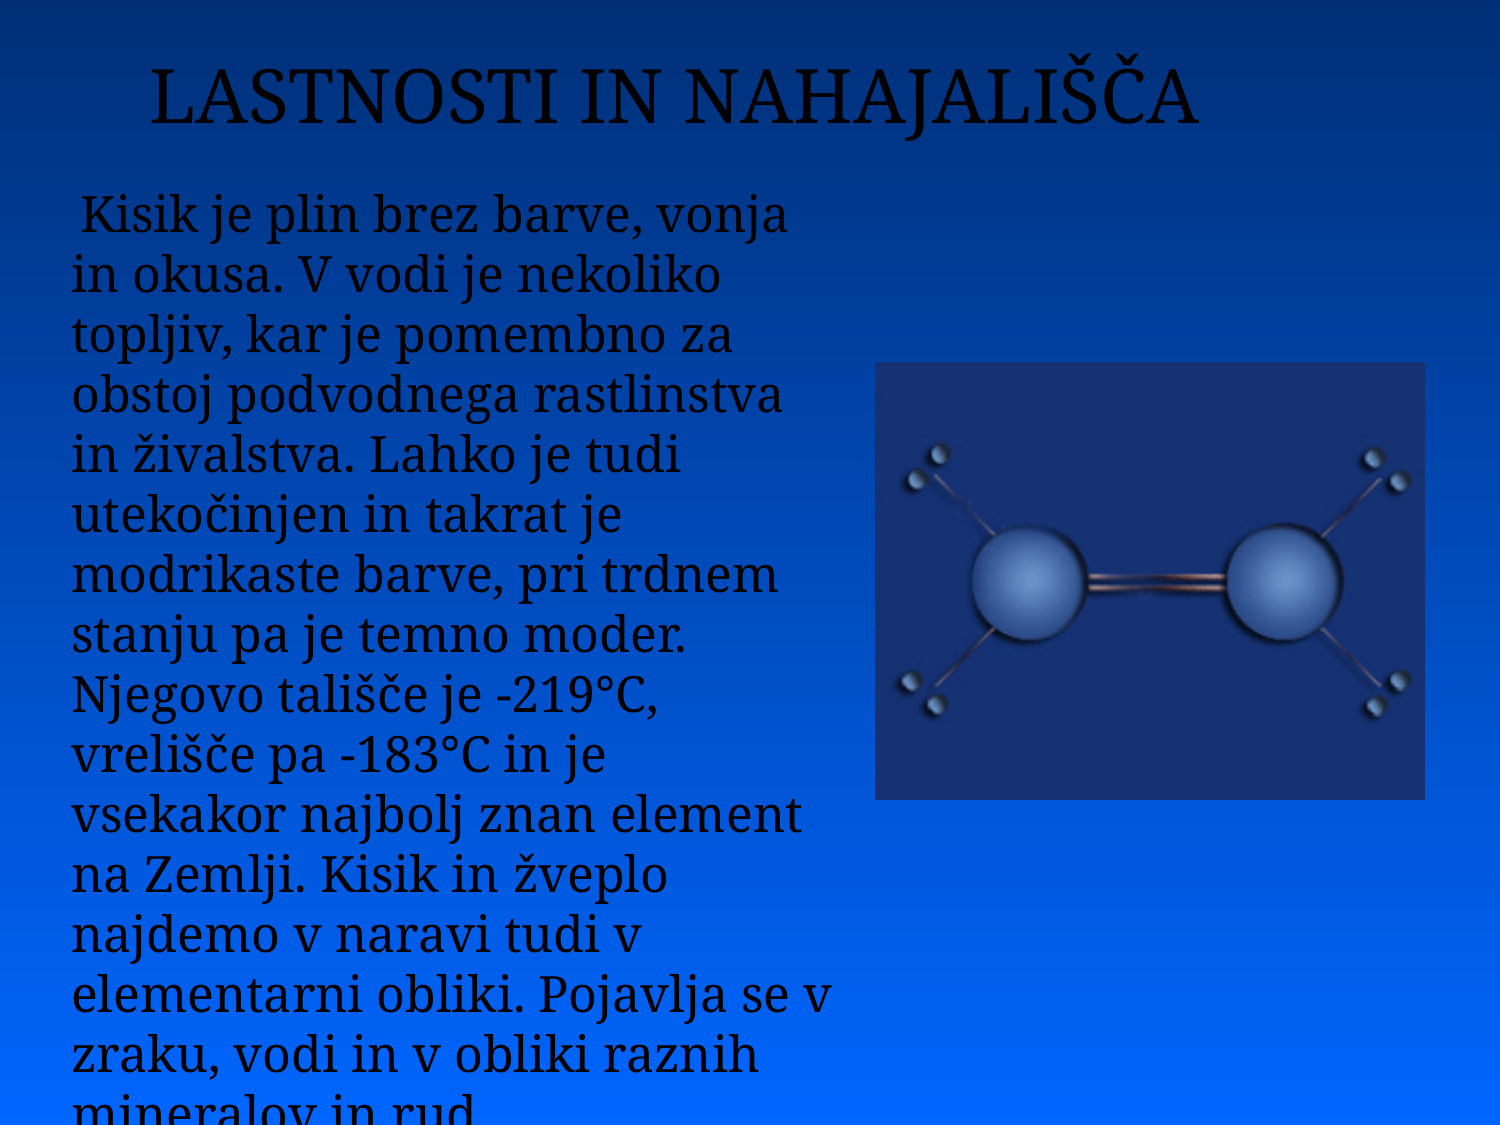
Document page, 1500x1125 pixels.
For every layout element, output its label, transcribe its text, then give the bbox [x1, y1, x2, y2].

title LASTNOSTI IN NAHAJALIŠČA [0, 0, 1350, 188]
list Kisik je plin brez barve, vonja in okusa. V vodi je nekoliko topljiv, kar je pomembno za obstoj podvodnega rastlinstva in živalstva. Lahko je tudi utekočinjen in takrat je modrikaste barve, pri trdnem stanju pa je temno moder. Njegovo tališče je -219°C, vrelišče pa -183°C in je vsekakor najbolj znan element na Zemlji. Kisik in žveplo najdemo v naravi tudi v elementarni obliki. Pojavlja se v zraku, vodi in v obliki raznih mineralov in rud. [0, 174, 850, 1125]
picture [875, 362, 1425, 800]
